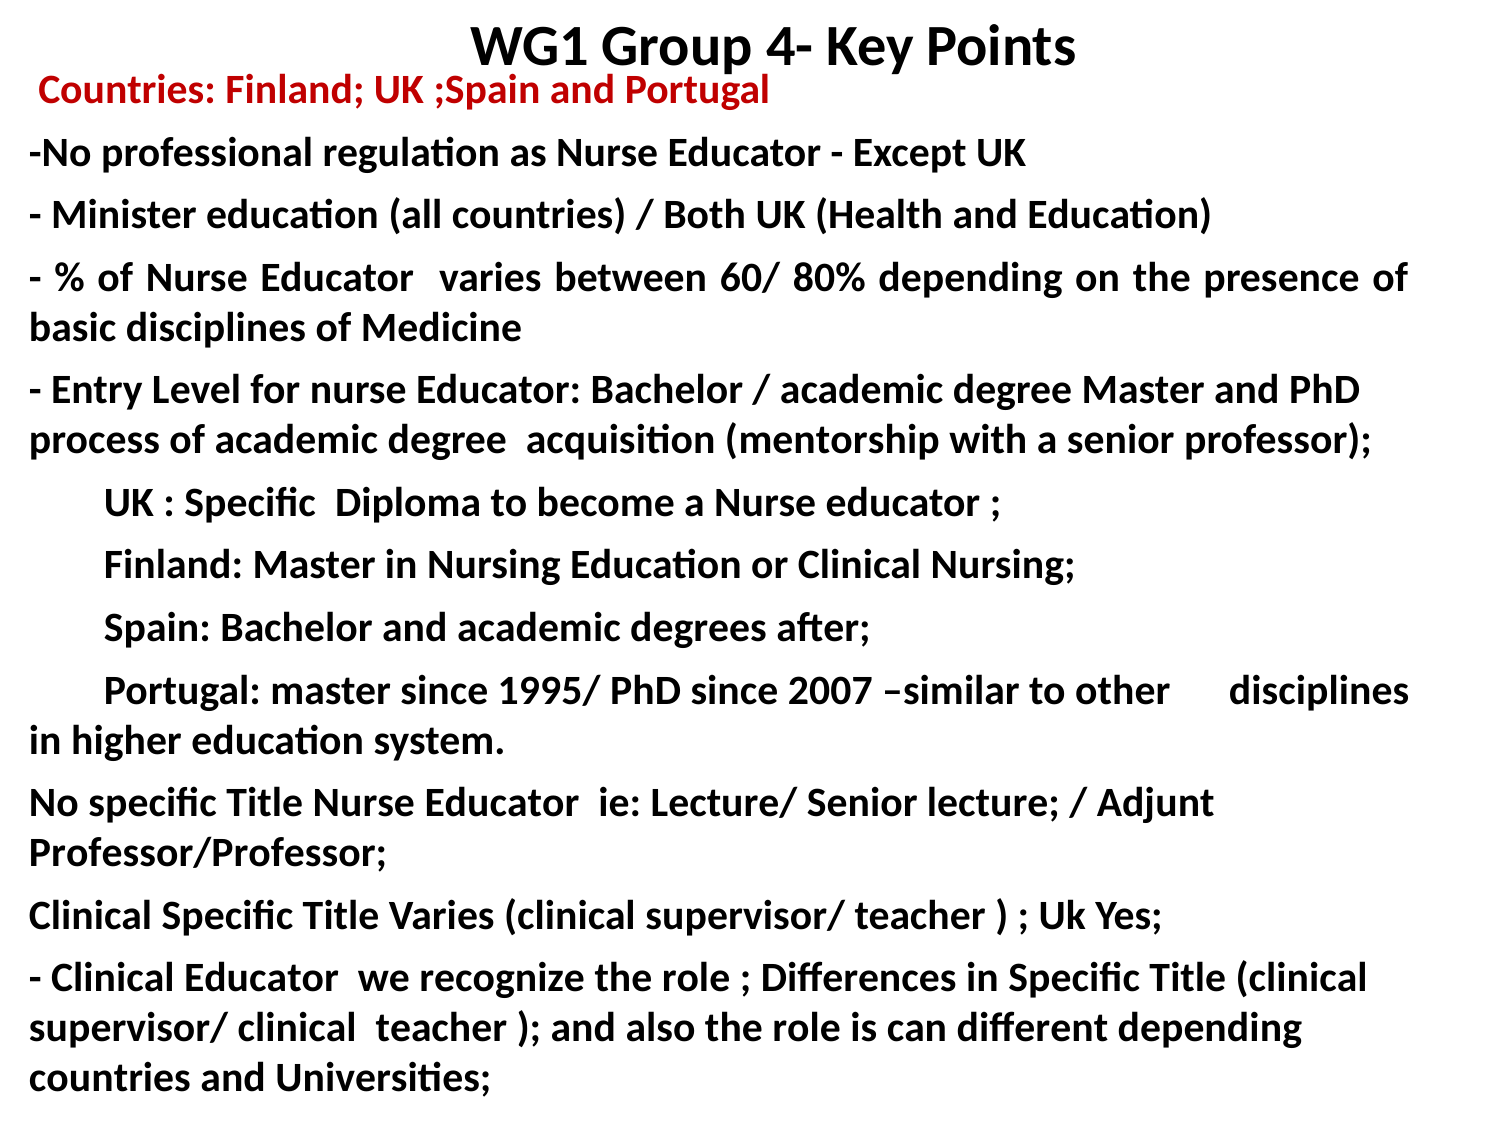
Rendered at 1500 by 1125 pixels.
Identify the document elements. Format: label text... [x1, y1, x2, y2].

title WG1 Group 4- Key Points [147, 0, 1399, 54]
text_box Countries: Finland; UK ;Spain and Portugal -No professional regulation as Nurse Educator - Except UK - Minister education (all countries) / Both UK (Health and Education) - % of Nurse Educator varies between 60/ 80% depending on the presence of basic disciplines of Medicine - Entry Level for nurse Educator: Bachelor / academic degree Master and PhD process of academic degree acquisition (mentorship with a senior professor); UK : Specific Diploma to become a Nurse educator ; Finland: Master in Nursing Education or Clinical Nursing; Spain: Bachelor and academic degrees after; Portugal: master since 1995/ PhD since 2007 –similar to other disciplines in higher education system. No specific Title Nurse Educator ie: Lecture/ Senior lecture; / Adjunt Professor/Professor; Clinical Specific Title Varies (clinical supervisor/ teacher ) ; Uk Yes; - Clinical Educator we recognize the role ; Differences in Specific Title (clinical supervisor/ clinical teacher ); and also the role is can different depending countries and Universities; [13, 54, 1432, 1125]
